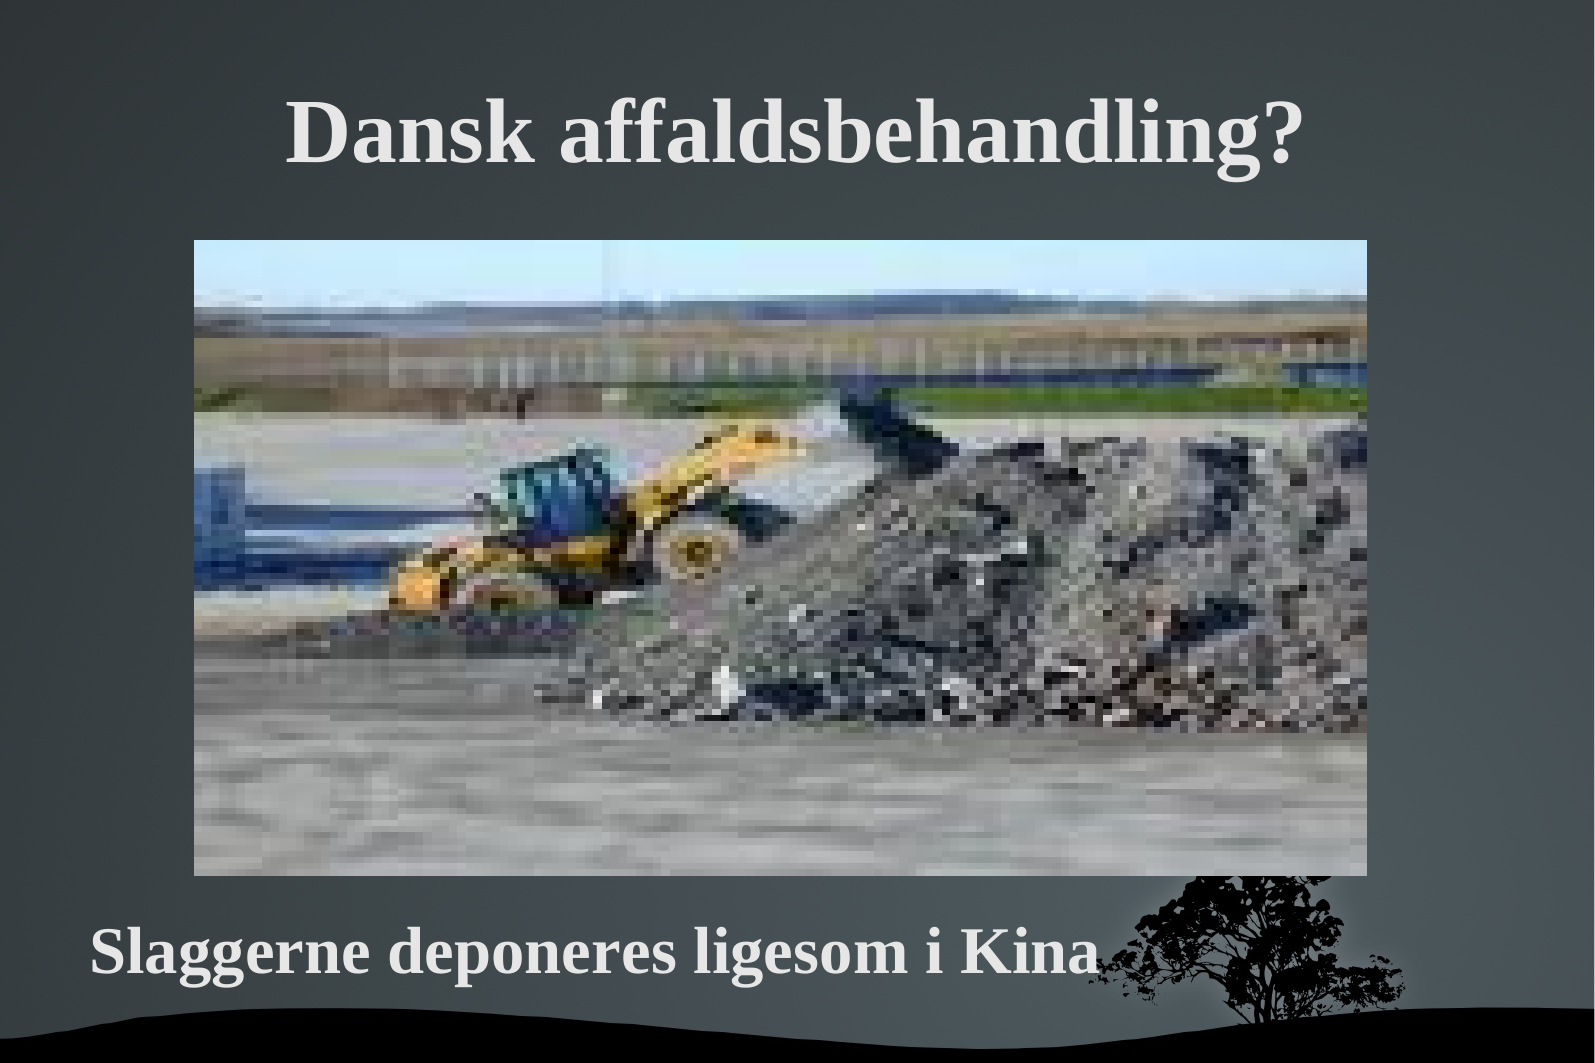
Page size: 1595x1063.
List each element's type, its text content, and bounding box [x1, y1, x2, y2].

title Dansk affaldsbehandling? [79, 31, 1515, 231]
text_box Slaggerne deponeres ligesom i Kina [49, 891, 1143, 1012]
picture [0, 0, 1595, 1063]
